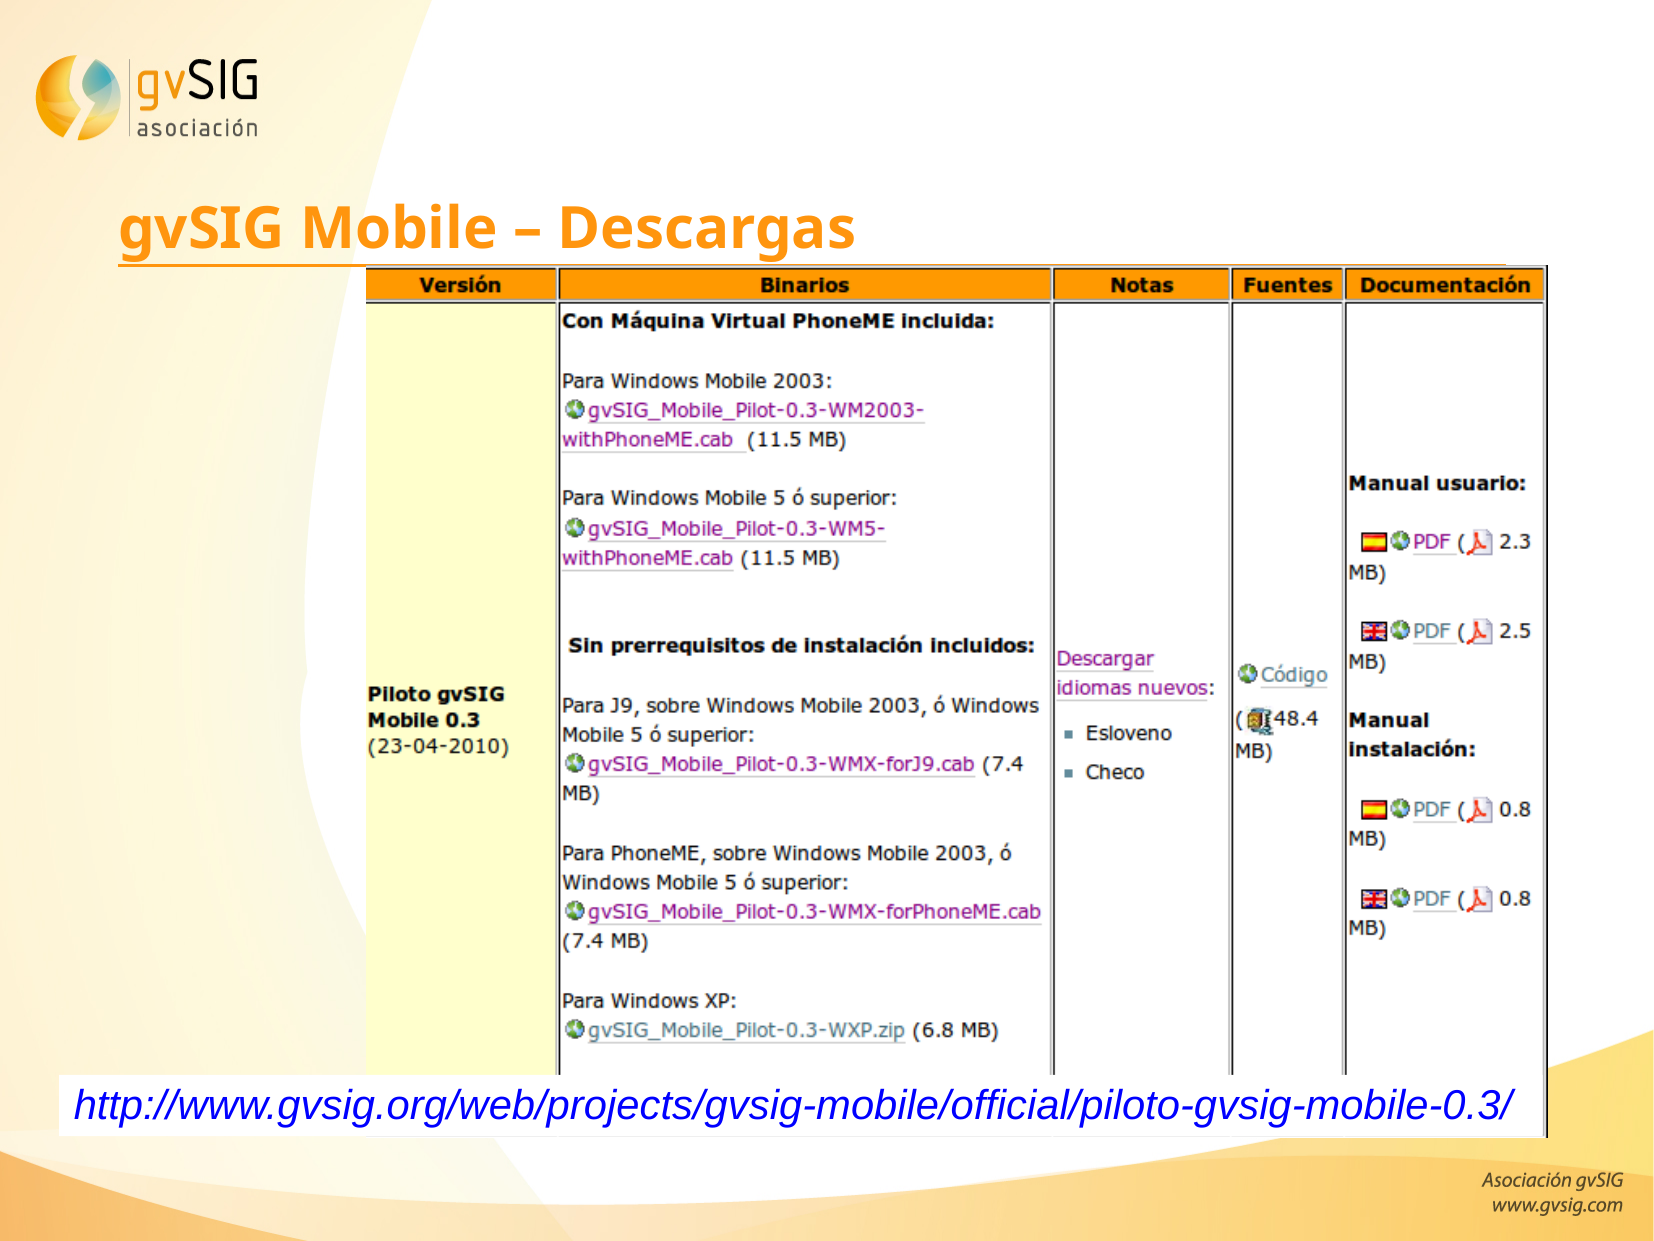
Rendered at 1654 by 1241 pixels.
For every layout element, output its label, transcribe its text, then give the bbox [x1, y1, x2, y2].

title gvSIG Mobile – Descargas [118, 177, 1607, 276]
picture [0, 0, 1654, 1241]
text_box http://www.gvsig.org/web/projects/gvsig-mobile/official/piloto-gvsig-mobile-0.3/ [59, 1074, 1543, 1137]
title gvSIG Mobile – Descargas [118, 267, 366, 276]
